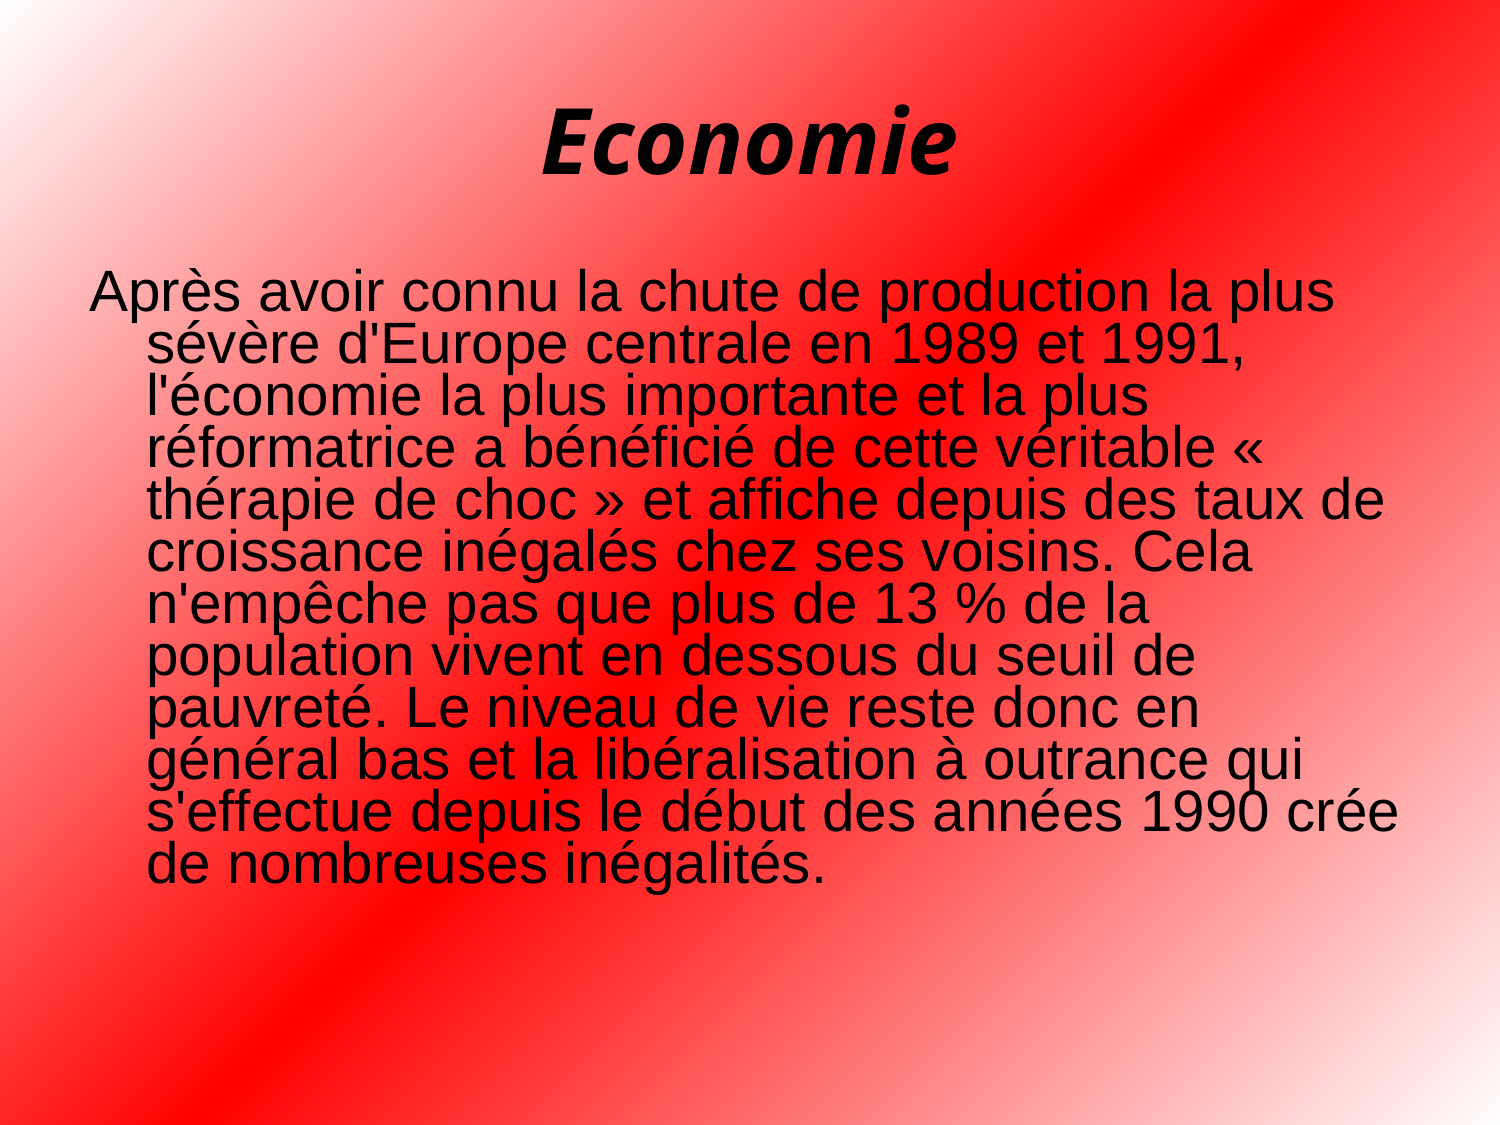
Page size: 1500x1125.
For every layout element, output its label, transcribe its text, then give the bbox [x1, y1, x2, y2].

title Economie [75, 45, 1426, 233]
list Après avoir connu la chute de production la plus sévère d'Europe centrale en 1989 et 1991, l'économie la plus importante et la plus réformatrice a bénéficié de cette véritable « thérapie de choc » et affiche depuis des taux de croissance inégalés chez ses voisins. Cela n'empêche pas que plus de 13 % de la population vivent en dessous du seuil de pauvreté. Le niveau de vie reste donc en général bas et la libéralisation à outrance qui s'effectue depuis le début des années 1990 crée de nombreuses inégalités. [75, 262, 1426, 1006]
